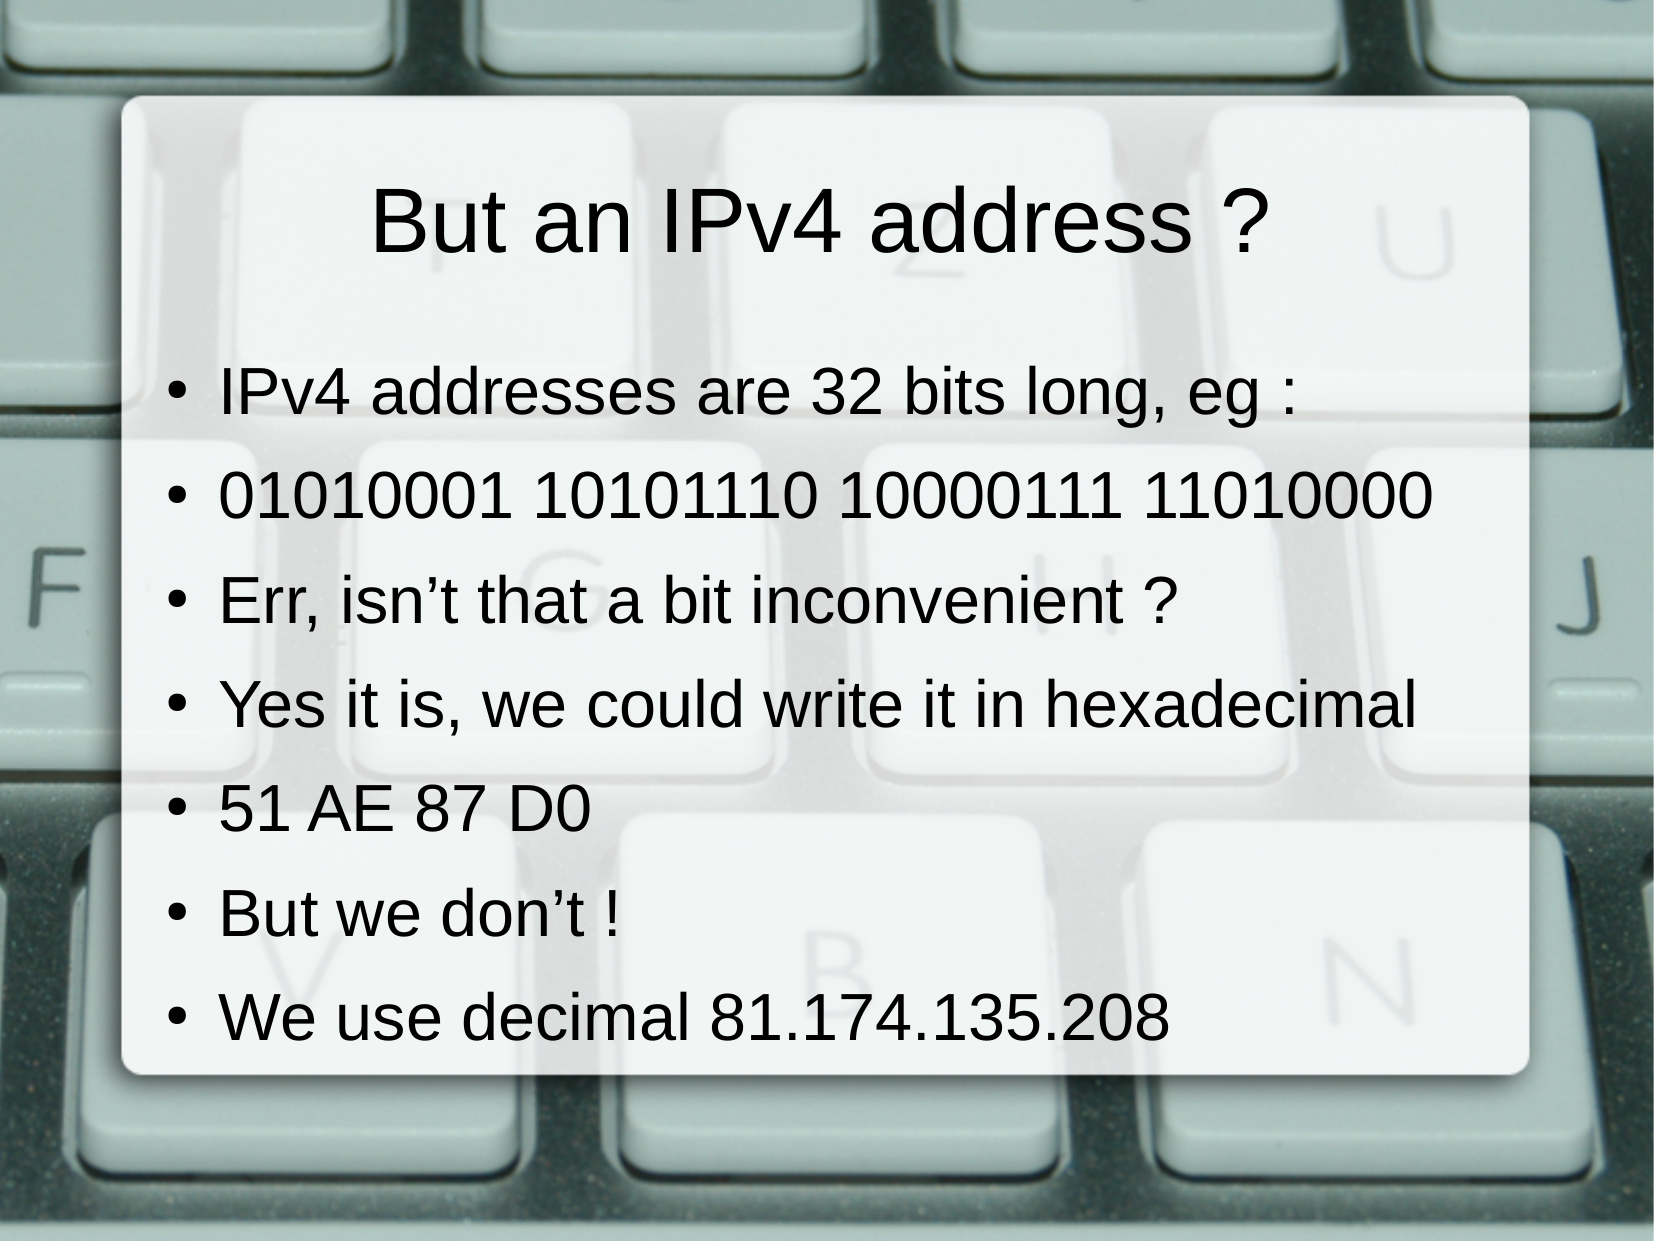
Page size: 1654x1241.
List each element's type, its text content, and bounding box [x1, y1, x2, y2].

picture [0, 0, 1654, 1241]
list IPv4 addresses are 32 bits long, eg : 01010001 10101110 10000111 11010000 Err, isn’t that a bit inconvenient ? Yes it is, we could write it in hexadecimal 51 AE 87 D0 But we don’t ! We use decimal 81.174.135.208 [147, 354, 1506, 1053]
title But an IPv4 address ? [135, 125, 1506, 318]
